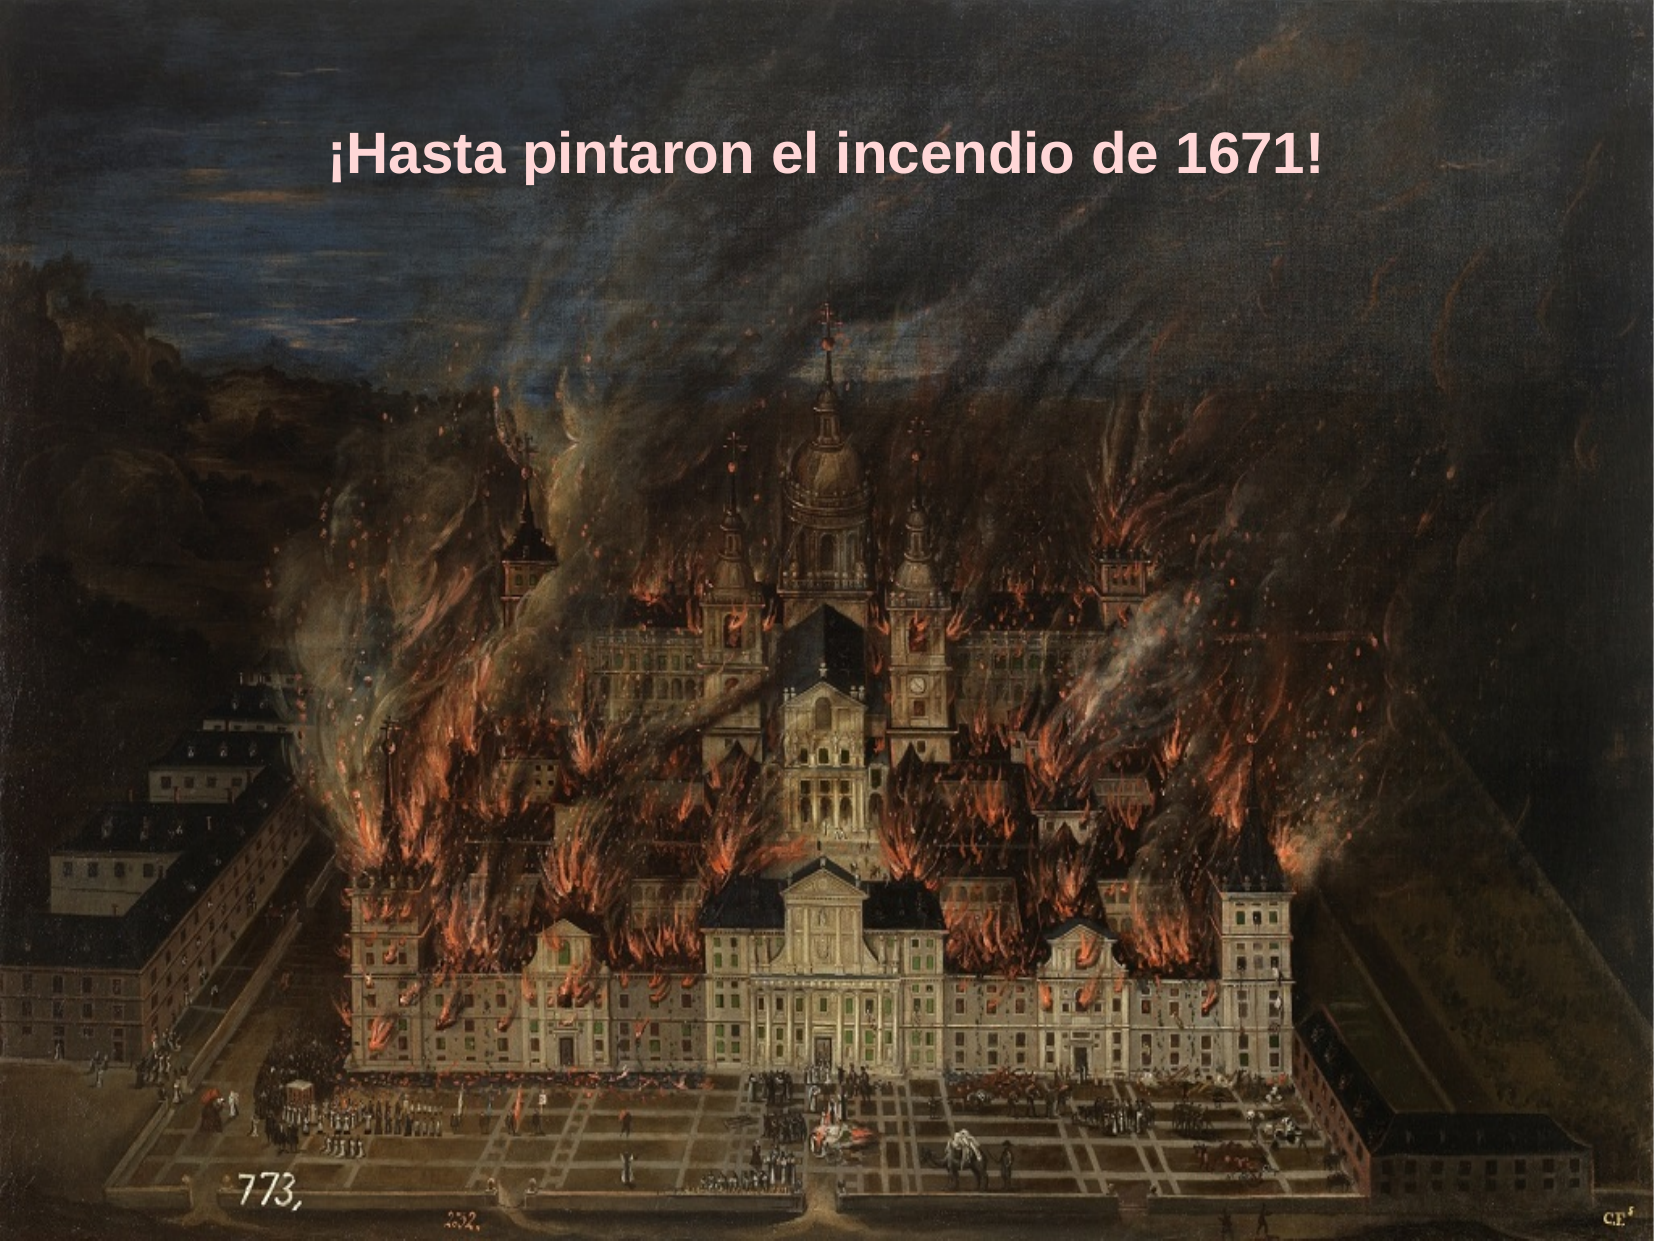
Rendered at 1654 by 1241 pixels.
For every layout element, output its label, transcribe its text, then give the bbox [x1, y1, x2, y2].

picture [0, 0, 1654, 1241]
title ¡Hasta pintaron el incendio de 1671! [82, 49, 1571, 257]
